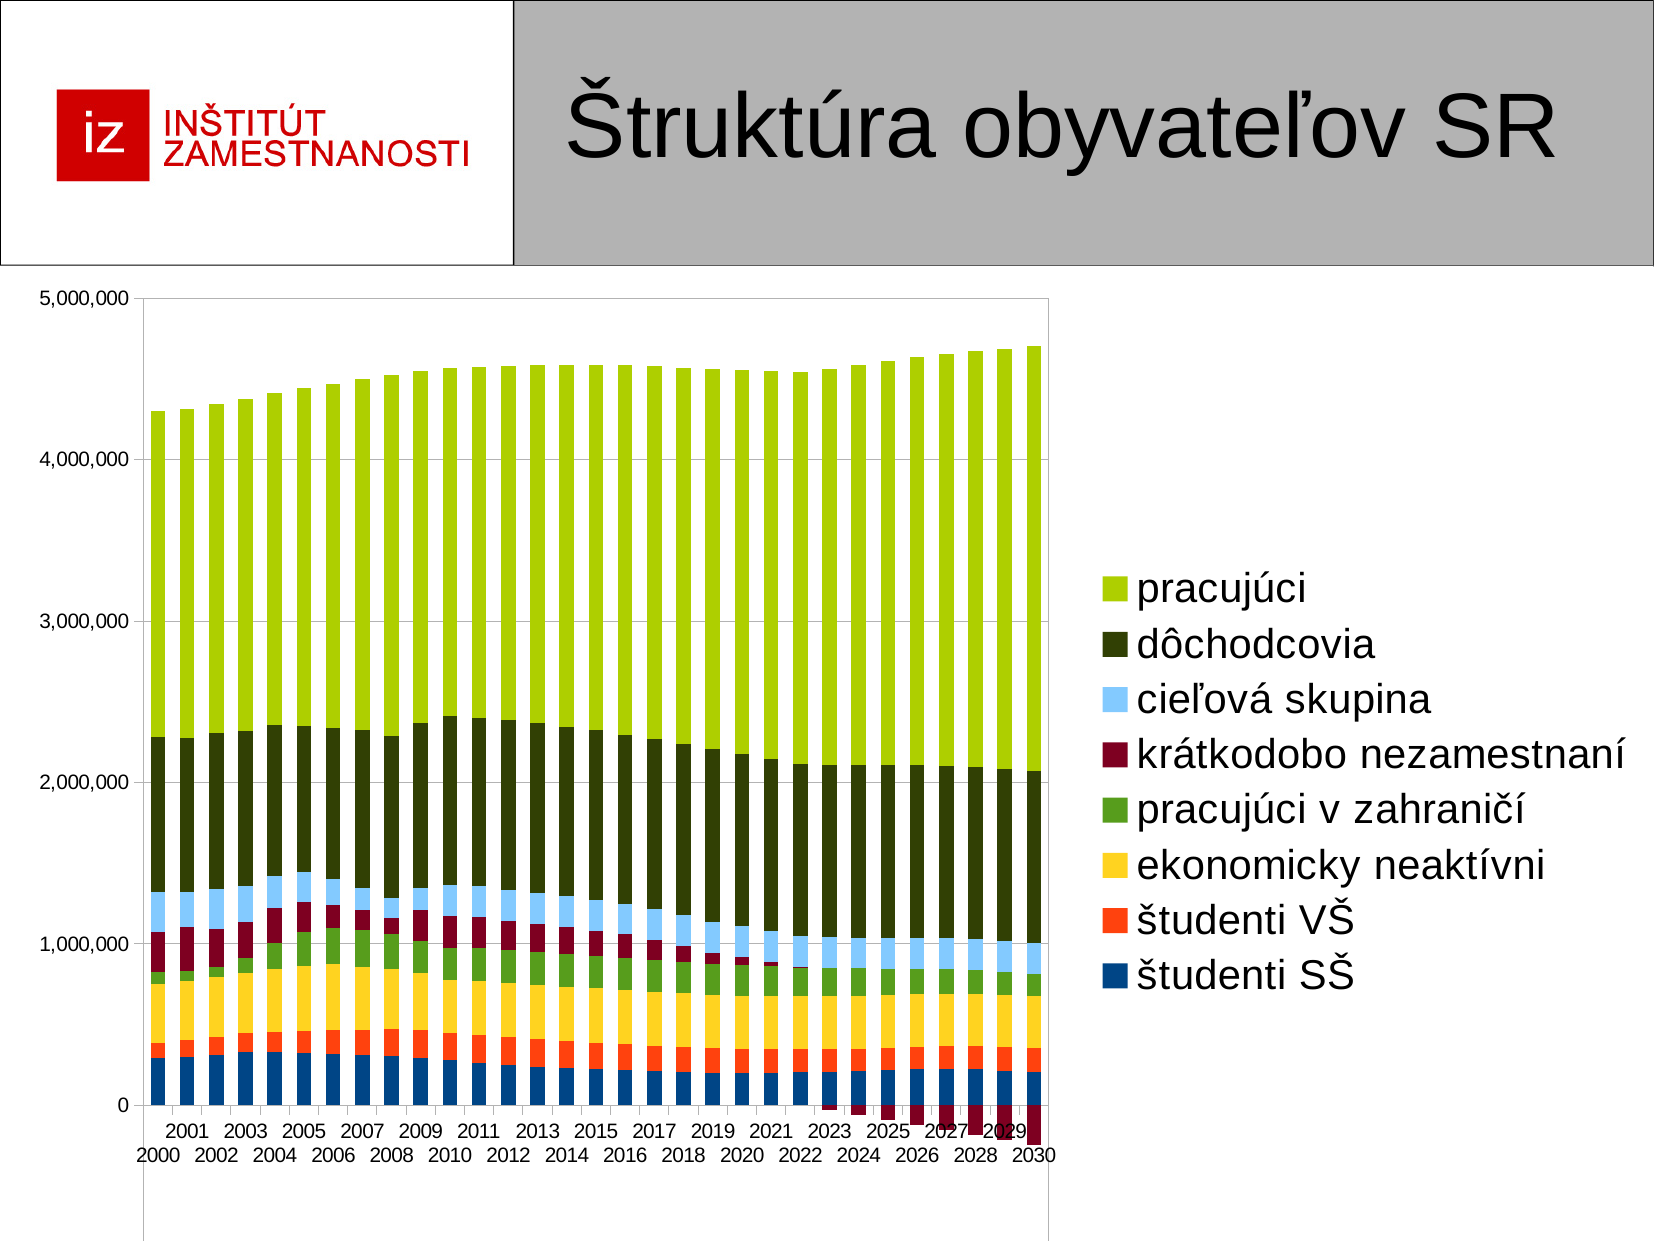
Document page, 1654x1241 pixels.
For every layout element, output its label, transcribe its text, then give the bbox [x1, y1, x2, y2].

picture [5, 8, 512, 257]
title Štruktúra obyvateľov SR [561, 29, 1565, 237]
chart [0, 265, 1654, 1241]
